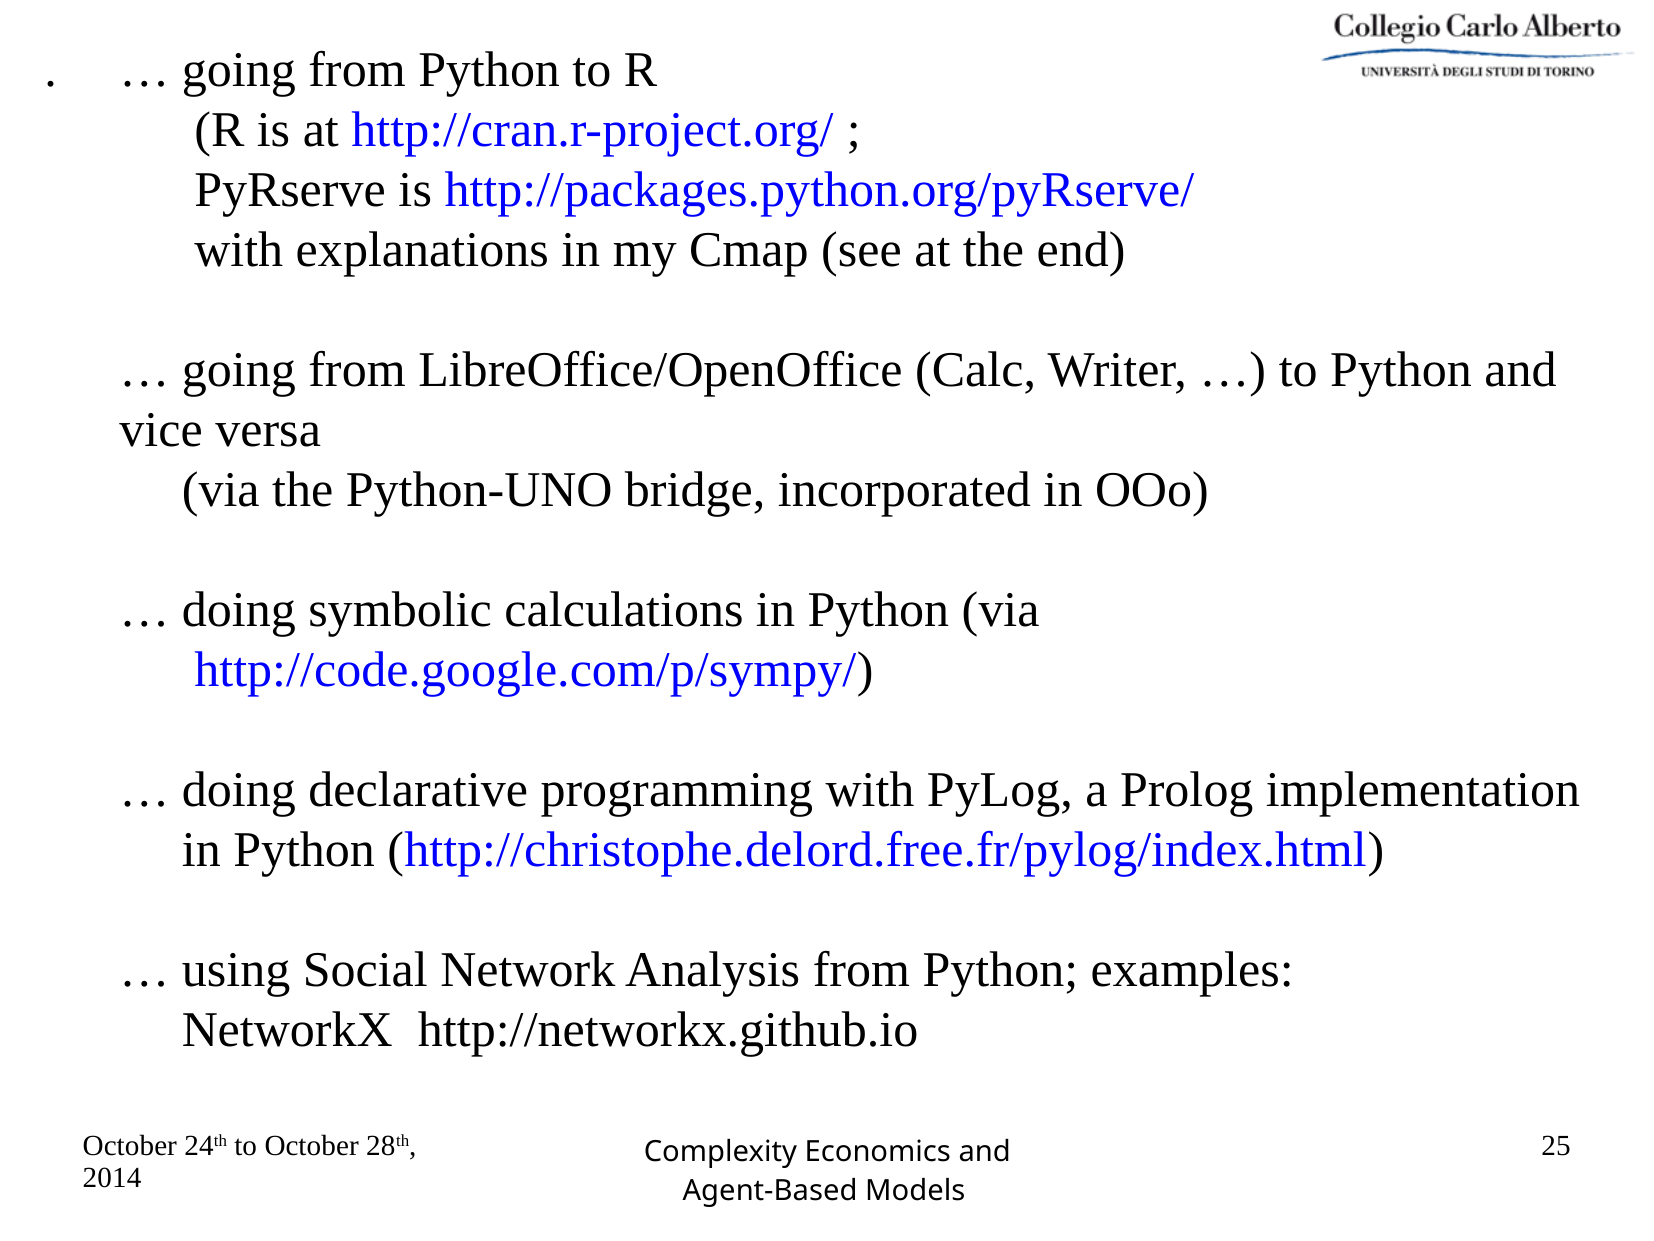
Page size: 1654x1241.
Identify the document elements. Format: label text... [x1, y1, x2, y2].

picture [1312, 0, 1645, 92]
text_box . … going from Python to R (R is at http://cran.r-project.org/ ; PyRserve is http://packages.python.org/pyRserve/ with explanations in my Cmap (see at the end) … going from LibreOffice/OpenOffice (Calc, Writer, …) to Python and vice versa (via the Python-UNO bridge, incorporated in OOo) … doing symbolic calculations in Python (via http://code.google.com/p/sympy/) … doing declarative programming with PyLog, a Prolog implementation in Python (http://christophe.delord.free.fr/pylog/index.html) … using Social Network Analysis from Python; examples: NetworkX http://networkx.github.io [29, 29, 1625, 916]
